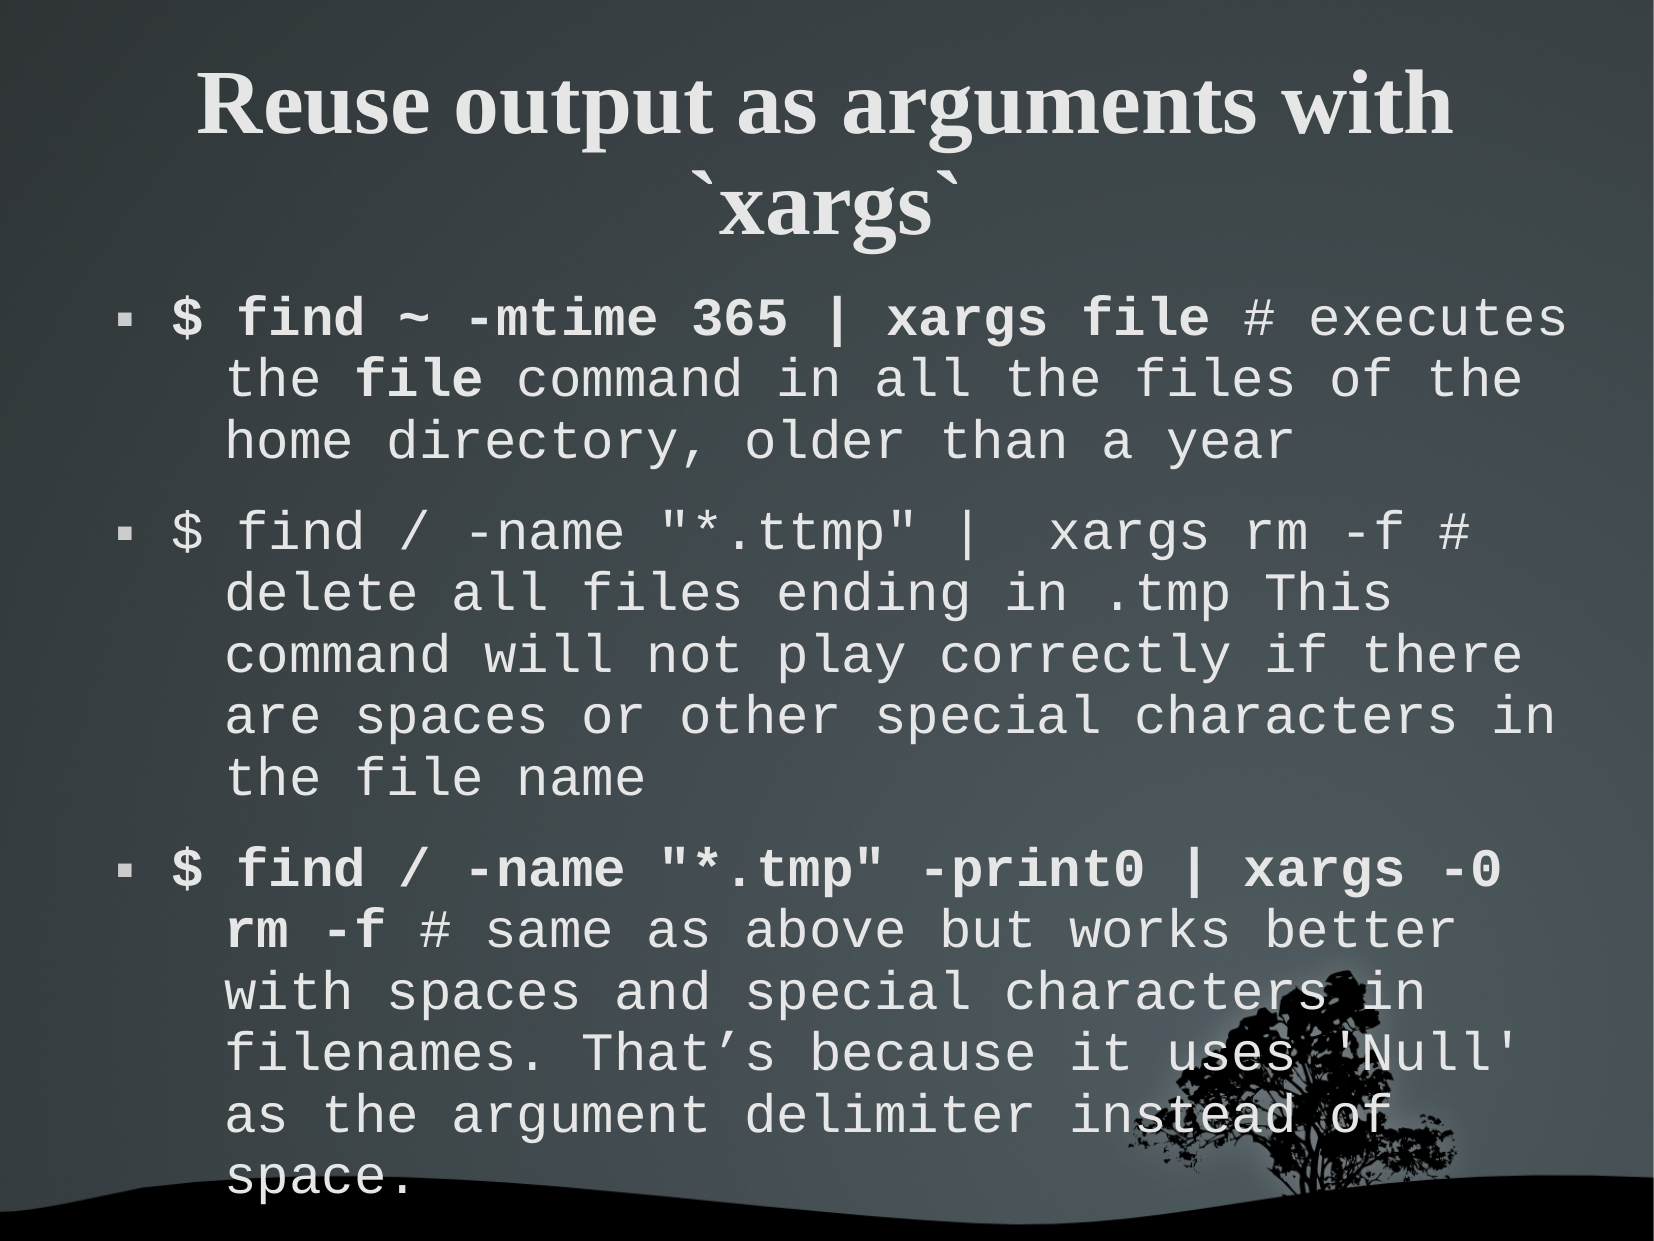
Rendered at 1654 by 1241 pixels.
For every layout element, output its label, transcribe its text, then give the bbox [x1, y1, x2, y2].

list $ find ~ -mtime 365 | xargs file # executes the file command in all the files of the home directory, older than a year $ find / -name "*.ttmp" | xargs rm -f # delete all files ending in .tmp This command will not play correctly if there are spaces or other special characters in the file name $ find / -name "*.tmp" -print0 | xargs -0 rm -f # same as above but works better with spaces and special characters in filenames. That’s because it uses 'Null' as the argument delimiter instead of space. [82, 290, 1571, 1210]
picture [0, 0, 1654, 1241]
title Reuse output as arguments with `xargs` [82, 49, 1571, 257]
